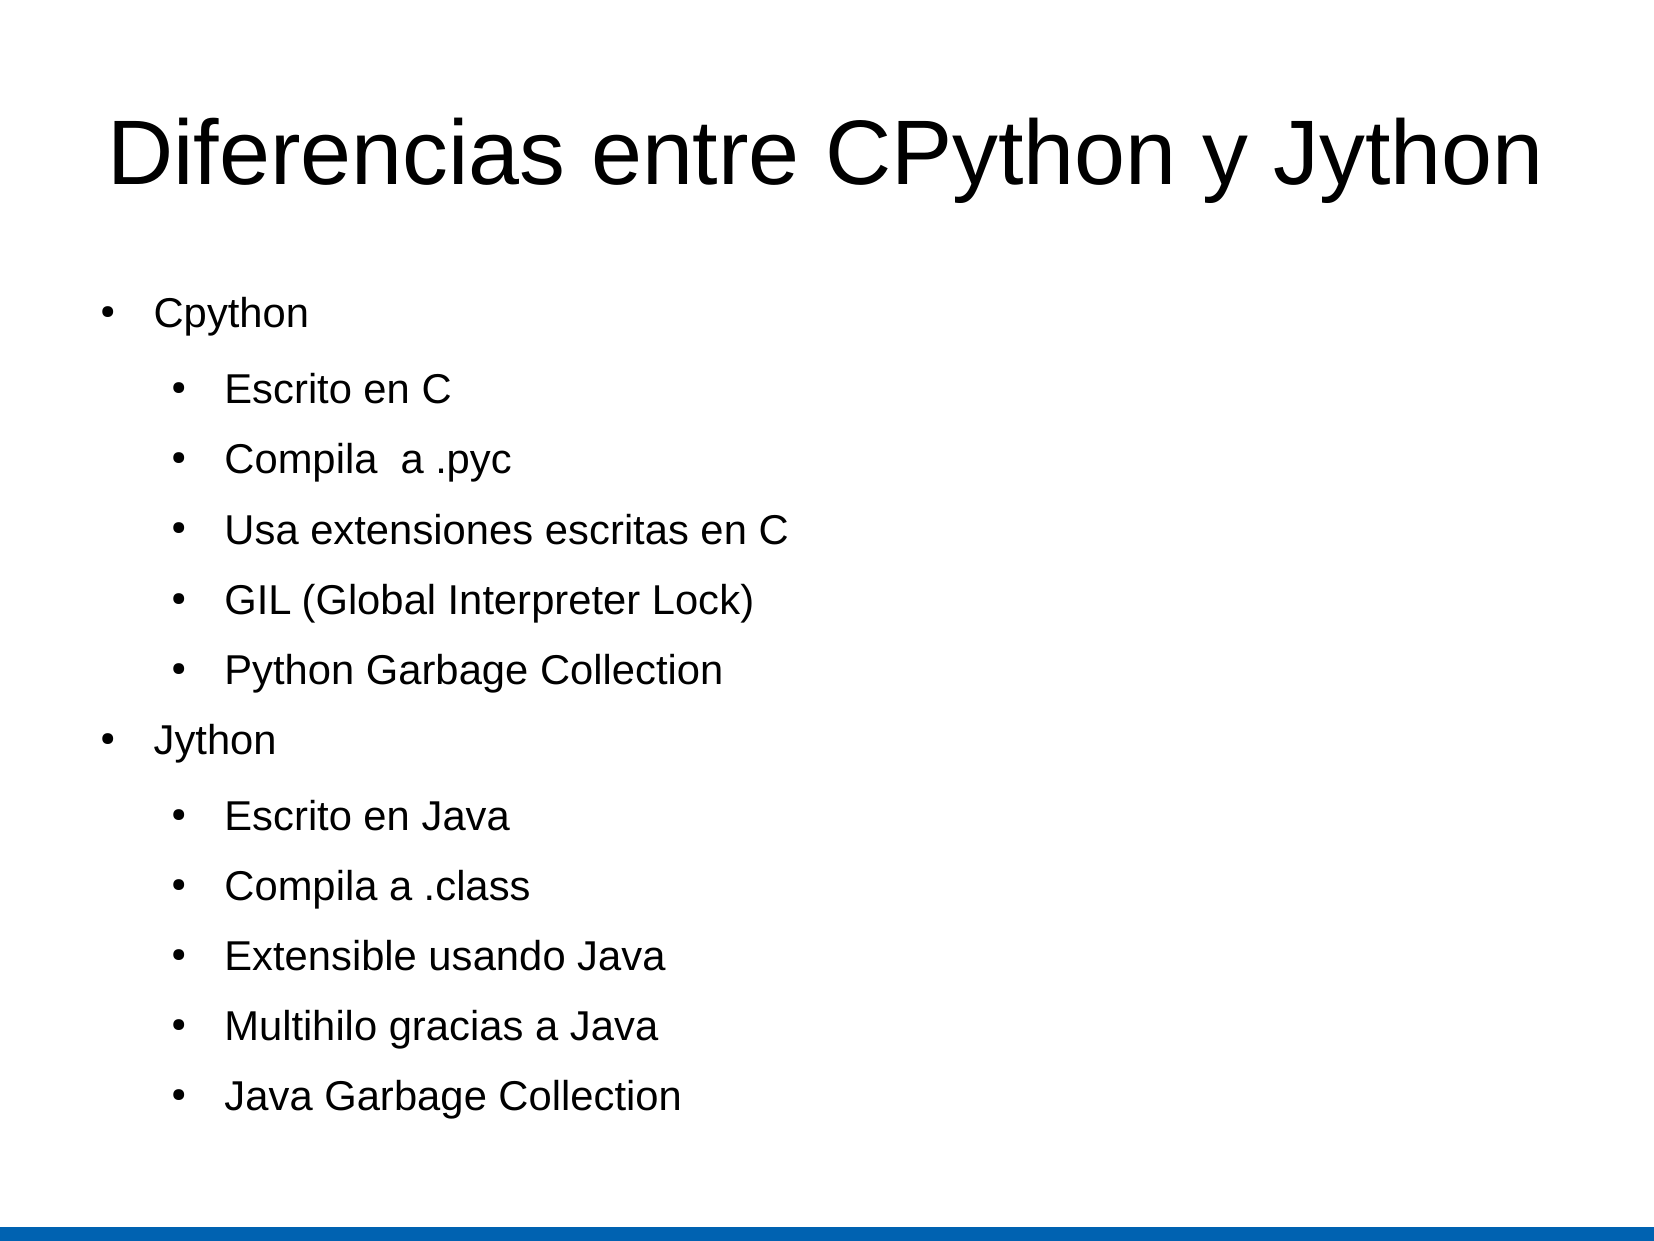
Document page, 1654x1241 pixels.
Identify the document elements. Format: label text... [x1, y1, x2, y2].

list Cpython Escrito en C Compila a .pyc Usa extensiones escritas en C GIL (Global Interpreter Lock) Python Garbage Collection Jython Escrito en Java Compila a .class Extensible usando Java Multihilo gracias a Java Java Garbage Collection [82, 290, 1571, 1120]
title Diferencias entre CPython y Jython [82, 49, 1571, 257]
